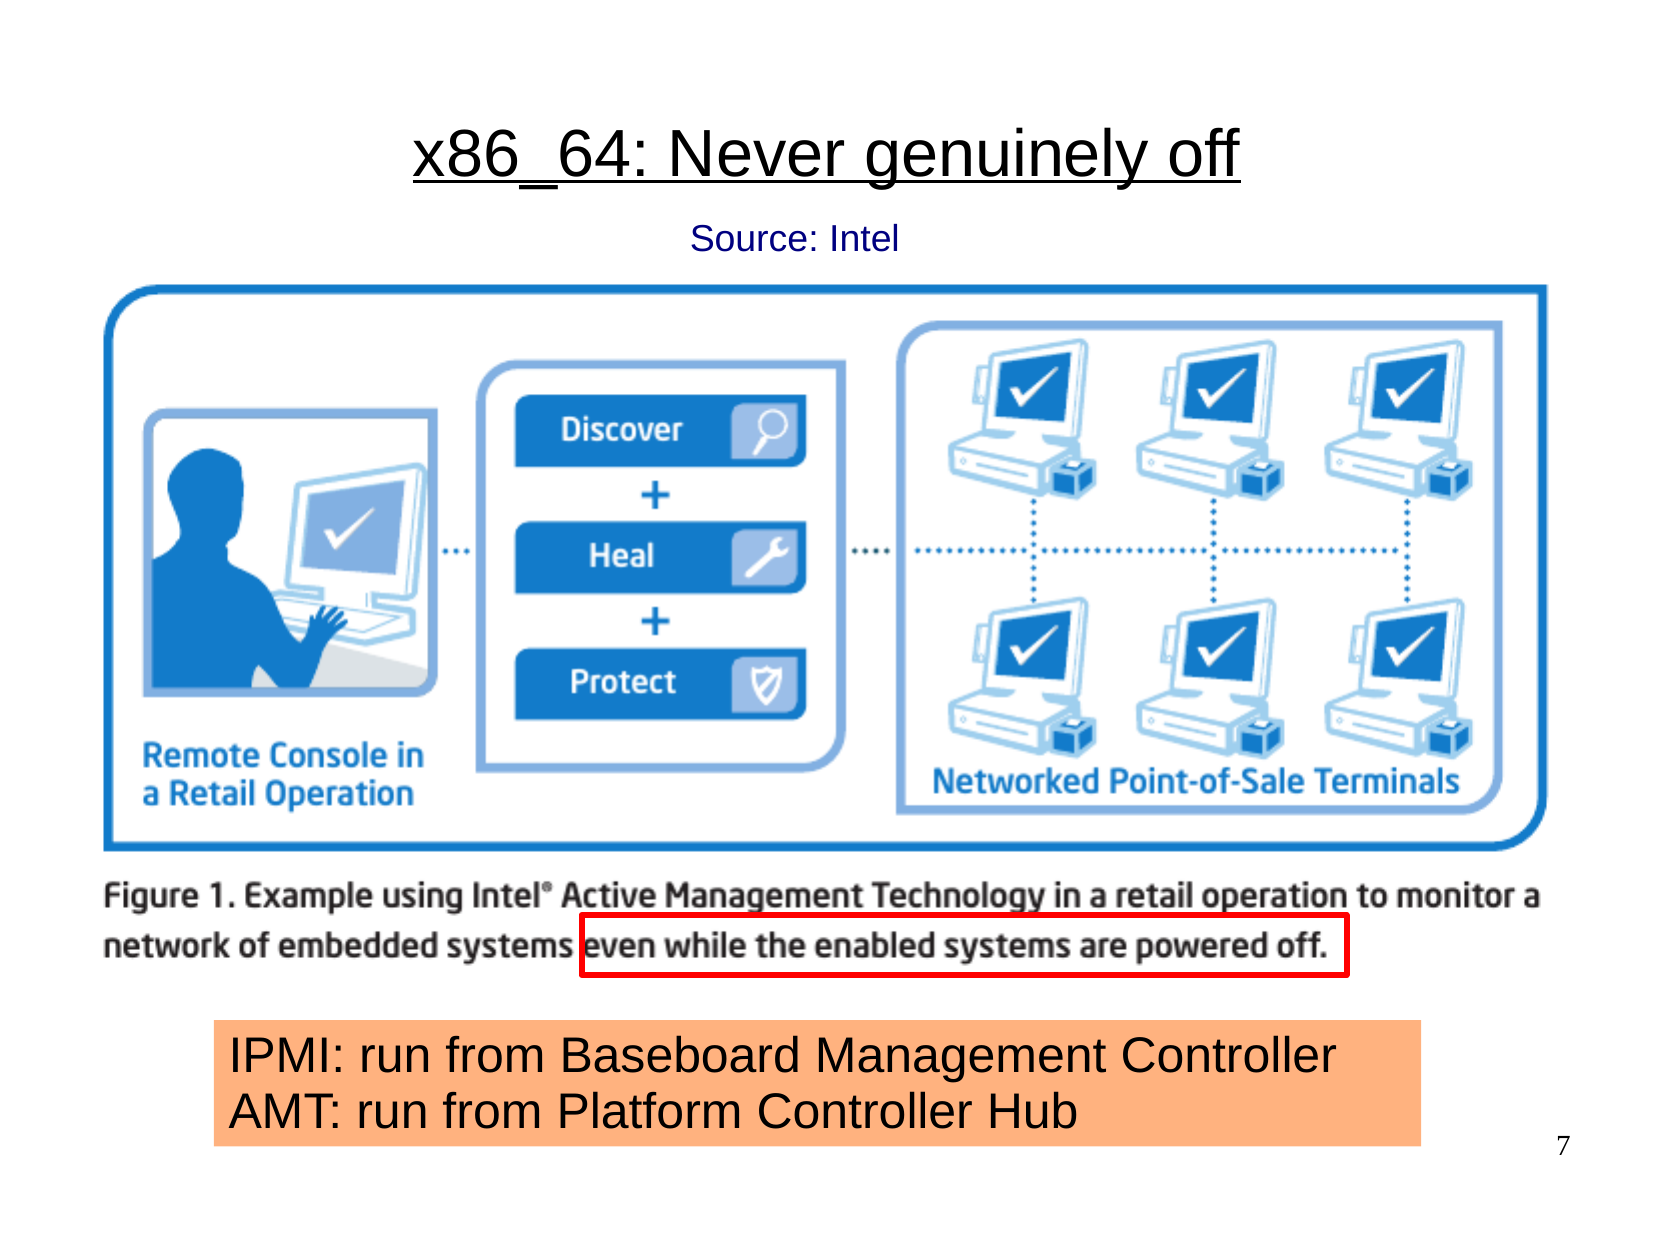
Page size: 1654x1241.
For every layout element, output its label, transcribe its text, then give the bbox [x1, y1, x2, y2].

text_box IPMI: run from Baseboard Management Controller AMT: run from Platform Controller Hub [213, 1020, 1422, 1147]
text_box Source: Intel [675, 210, 916, 267]
picture [58, 239, 1571, 991]
title x86_64: Never genuinely off [82, 49, 1571, 239]
